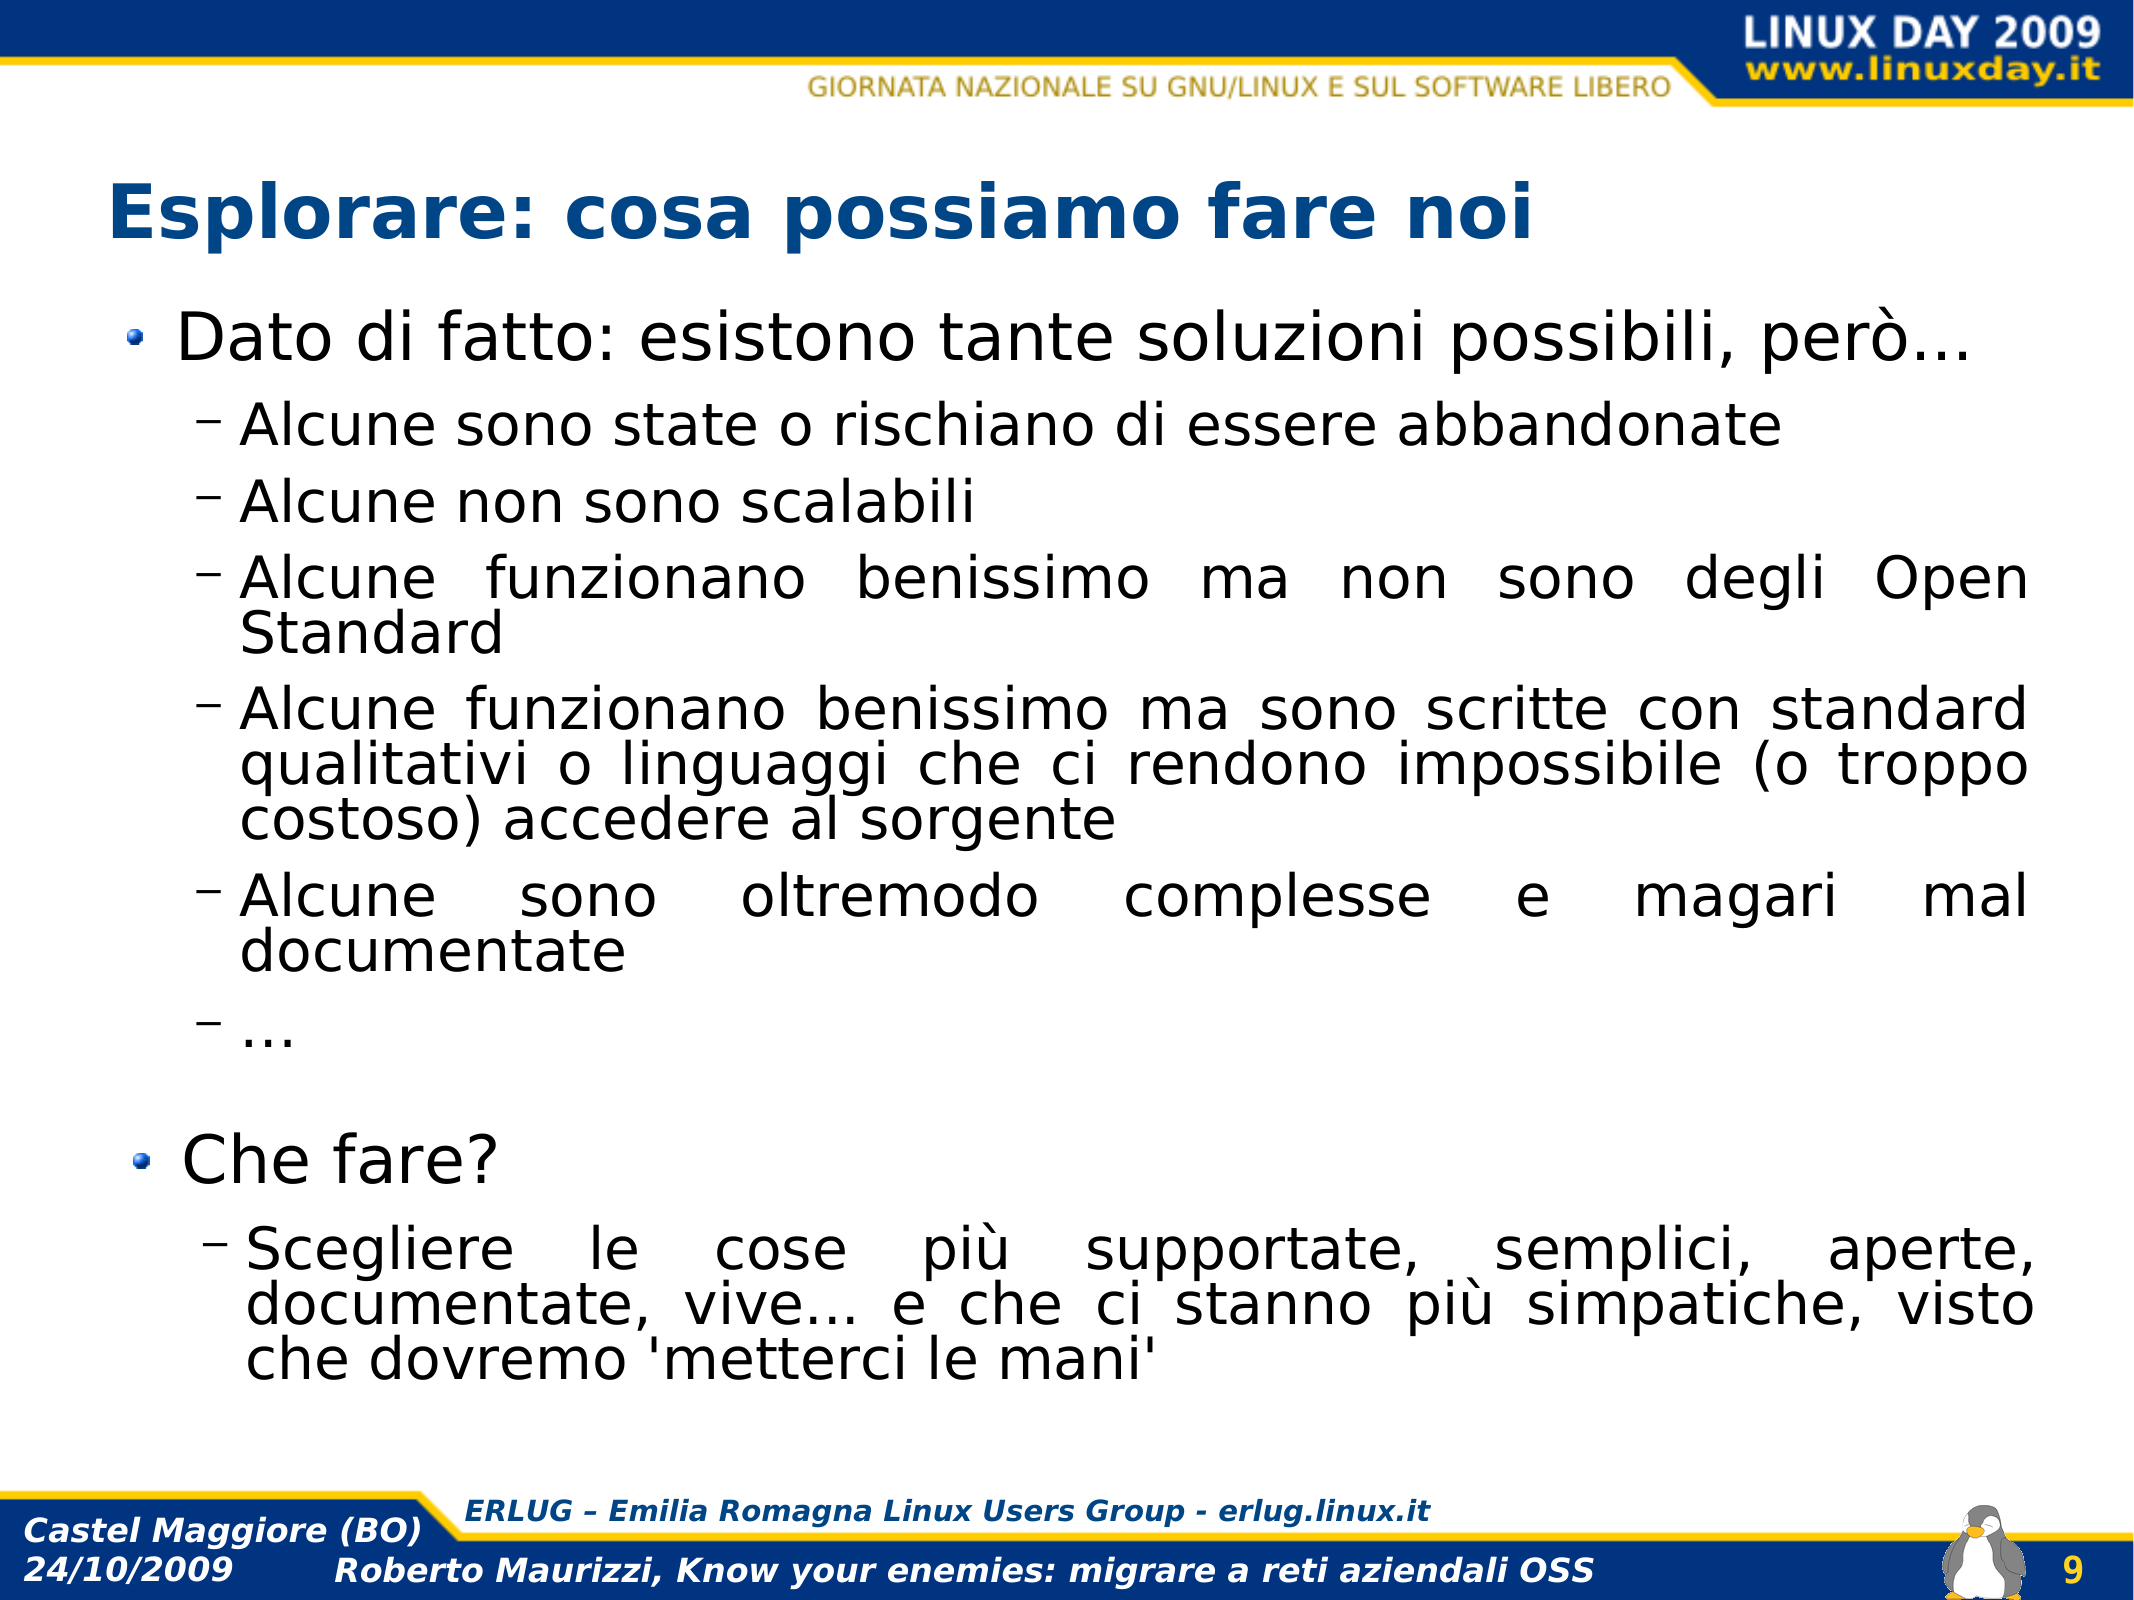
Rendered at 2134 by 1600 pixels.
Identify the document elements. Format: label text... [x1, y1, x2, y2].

list Che fare? Scegliere le cose più supportate, semplici, aperte, documentate, vive... e che ci stanno più simpatiche, visto che dovremo 'metterci le mani' [117, 1122, 2038, 1418]
list Dato di fatto: esistono tante soluzioni possibili, però... Alcune sono state o rischiano di essere abbandonate Alcune non sono scalabili Alcune funzionano benissimo ma non sono degli Open Standard Alcune funzionano benissimo ma sono scritte con standard qualitativi o linguaggi che ci rendono impossibile (o troppo costoso) accedere al sorgente Alcune sono oltremodo complesse e magari mal documentate … [110, 298, 2031, 1059]
picture [0, 0, 2134, 1600]
title Esplorare: cosa possiamo fare noi [106, 159, 2080, 267]
